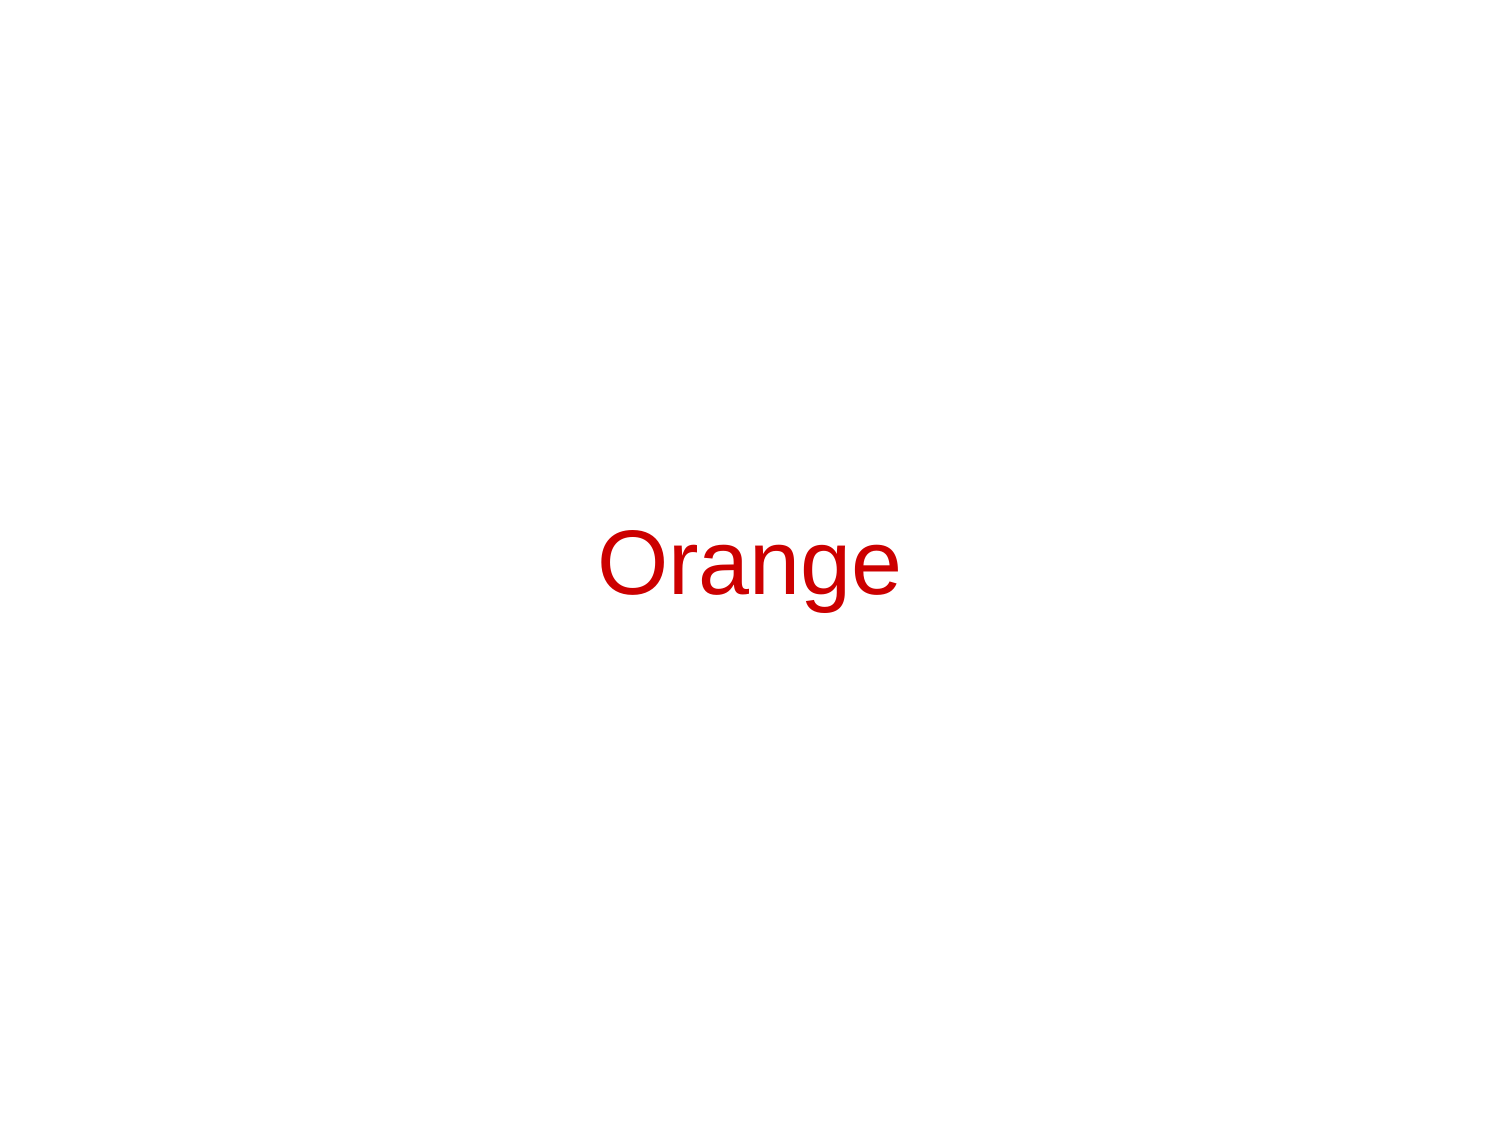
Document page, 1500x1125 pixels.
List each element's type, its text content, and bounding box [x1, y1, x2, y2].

title Orange [112, 468, 1388, 657]
